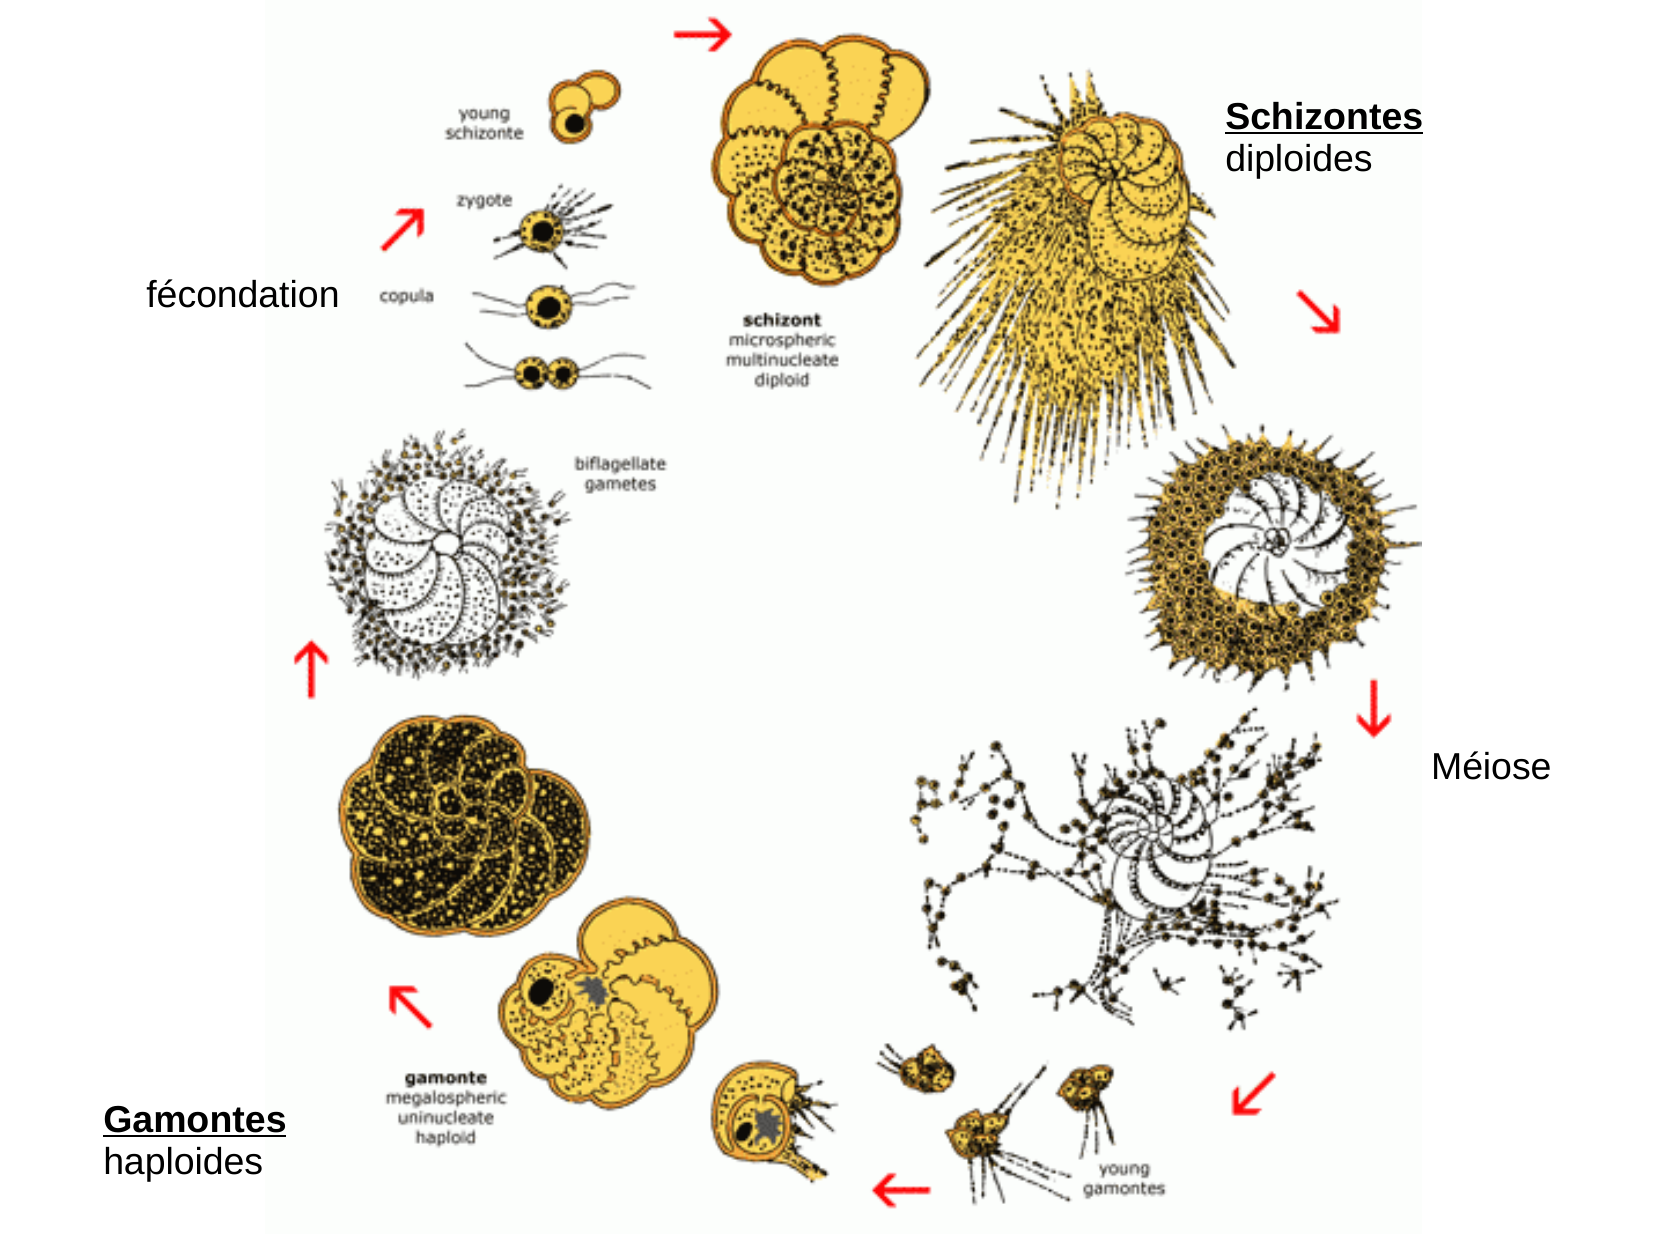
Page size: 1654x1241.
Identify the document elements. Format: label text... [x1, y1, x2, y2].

text_box Schizontes diploides [1210, 88, 1565, 189]
text_box Méiose [1416, 738, 1567, 796]
text_box Gamontes haploides [88, 1091, 302, 1192]
text_box fécondation [131, 265, 355, 323]
picture [265, 0, 1422, 1235]
